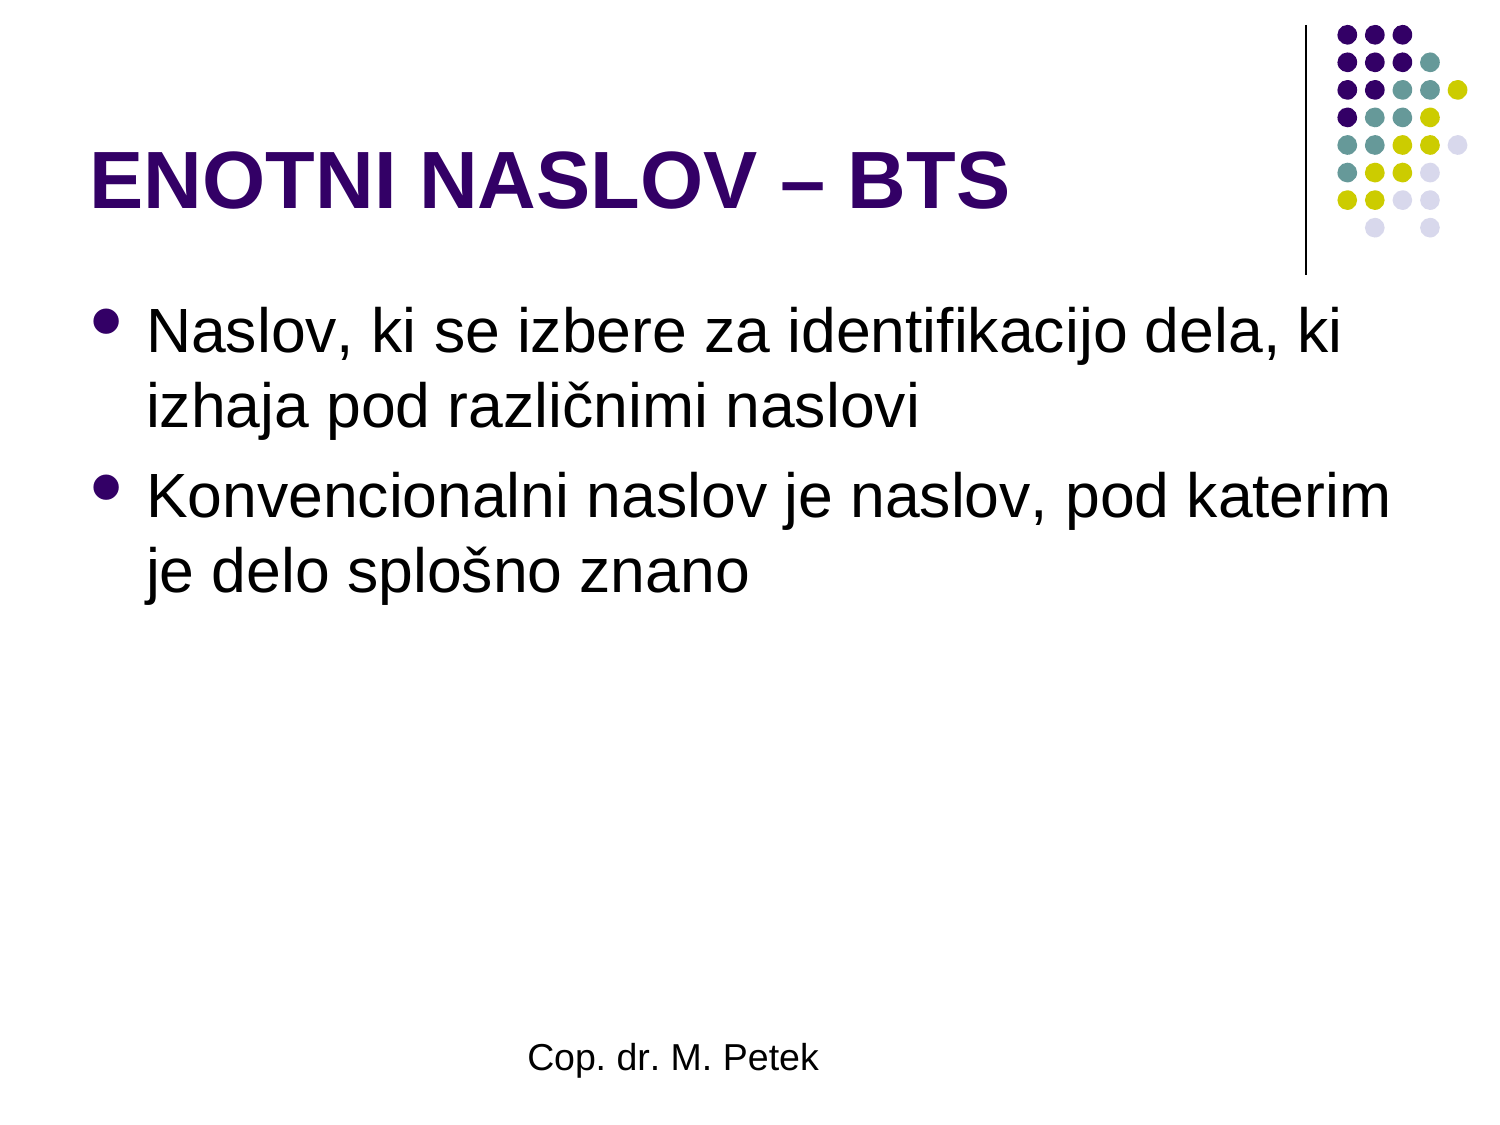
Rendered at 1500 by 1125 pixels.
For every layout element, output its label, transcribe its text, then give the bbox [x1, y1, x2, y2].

list Naslov, ki se izbere za identifikacijo dela, ki izhaja pod različnimi naslovi Konvencionalni naslov je naslov, pod katerim je delo splošno znano [75, 282, 1426, 1006]
title ENOTNI NASLOV – BTS [74, 20, 1313, 233]
